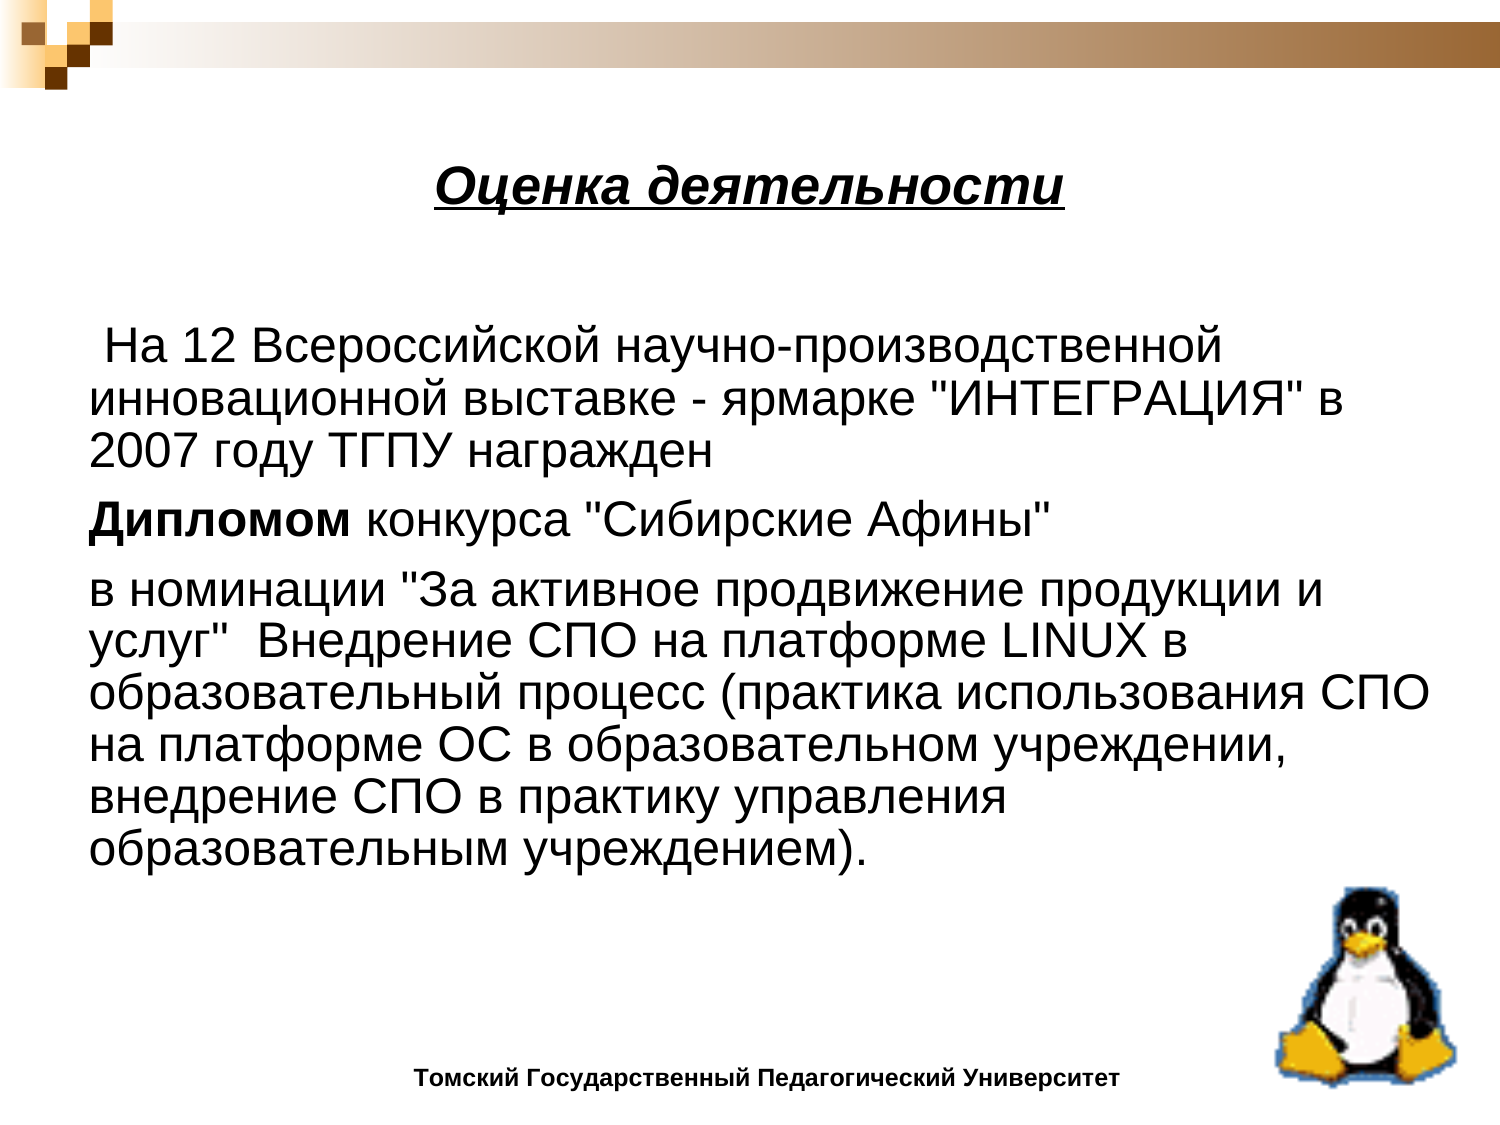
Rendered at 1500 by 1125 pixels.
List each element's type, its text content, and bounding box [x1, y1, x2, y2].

picture [1269, 885, 1477, 1093]
title Оценка деятельности [75, 69, 1425, 306]
subtitle На 12 Всероссийской научно-производственной инновационной выставке - ярмарке "ИНТЕГРАЦИЯ" в 2007 году ТГПУ награжден Дипломом конкурса "Сибирские Афины" в номинации "За активное продвижение продукции и услуг" Внедрение СПО на платформе LINUX в образовательный процесс (практика использования СПО на платформе ОС в образовательном учреждении, внедрение СПО в практику управления образовательным учреждением). [88, 277, 1439, 916]
